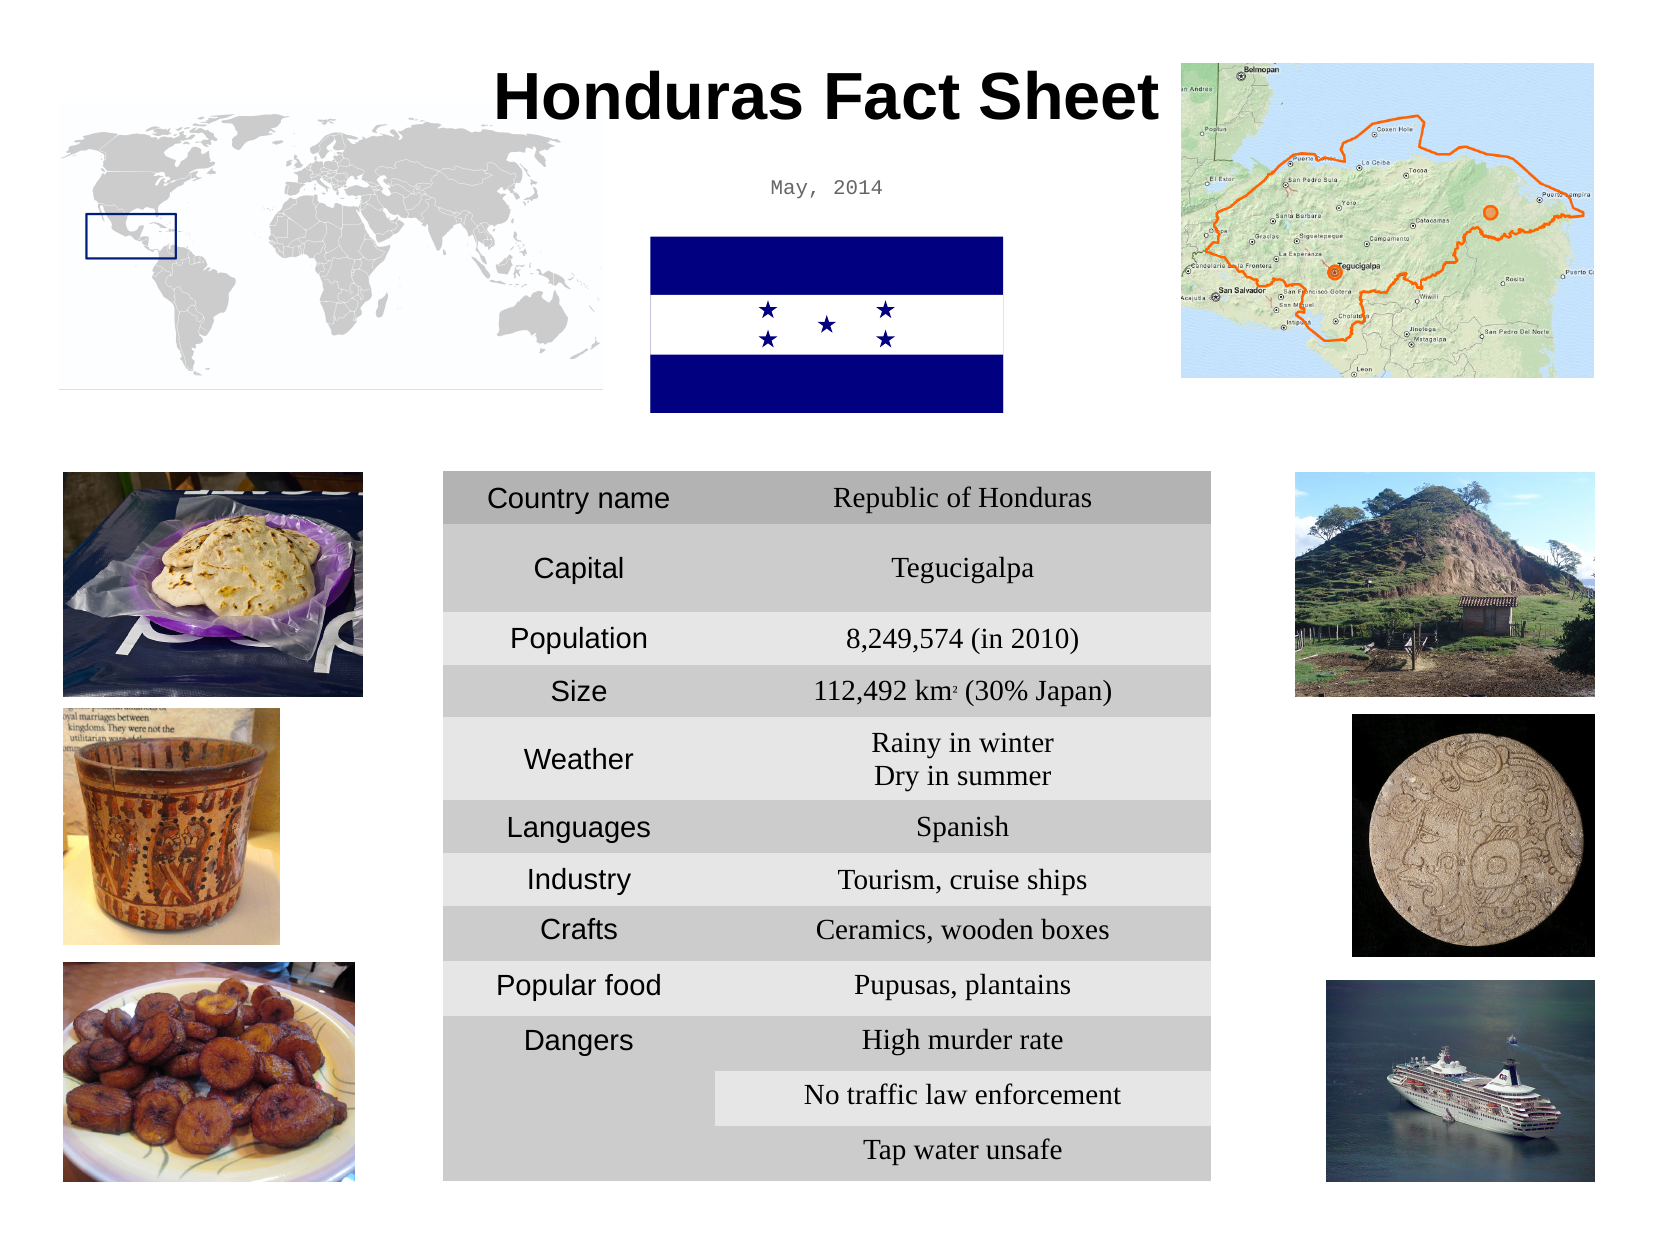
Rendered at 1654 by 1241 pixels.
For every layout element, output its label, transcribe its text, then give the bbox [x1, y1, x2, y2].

picture [1295, 472, 1595, 697]
table_cell Industry [443, 853, 715, 906]
picture [59, 103, 603, 390]
picture [1352, 714, 1595, 957]
table_header Country name [443, 471, 715, 524]
table_cell 112,492 km² (30% Japan) [715, 665, 1211, 717]
table_cell Tap water unsafe [715, 1126, 1211, 1181]
table_cell High murder rate [715, 1016, 1211, 1071]
table_cell No traffic law enforcement [715, 1071, 1211, 1126]
picture [63, 708, 280, 945]
picture [1326, 980, 1595, 1182]
table_cell Tegucigalpa [715, 524, 1211, 612]
table_cell Weather [443, 717, 715, 800]
table_cell Capital [443, 524, 715, 612]
table_cell Size [443, 665, 715, 717]
table_cell Ceramics, wooden boxes [715, 906, 1211, 961]
table_header Republic of Honduras [715, 471, 1211, 524]
text_box May, 2014 [755, 129, 898, 236]
picture [1181, 63, 1594, 378]
table_cell Pupusas, plantains [715, 961, 1211, 1016]
picture [63, 472, 363, 697]
table_cell Tourism, cruise ships [715, 853, 1211, 906]
table_cell Rainy in winter Dry in summer [715, 717, 1211, 800]
table_cell Crafts [443, 906, 715, 961]
title Honduras Fact Sheet [492, 59, 1162, 134]
table_cell Languages [443, 800, 715, 853]
table_cell Dangers [443, 1016, 715, 1181]
table_cell Spanish [715, 800, 1211, 853]
table_cell Population [443, 612, 715, 665]
table_cell 8,249,574 (in 2010) [715, 612, 1211, 665]
table_cell Popular food [443, 961, 715, 1016]
picture [650, 236, 1004, 414]
picture [63, 962, 355, 1182]
